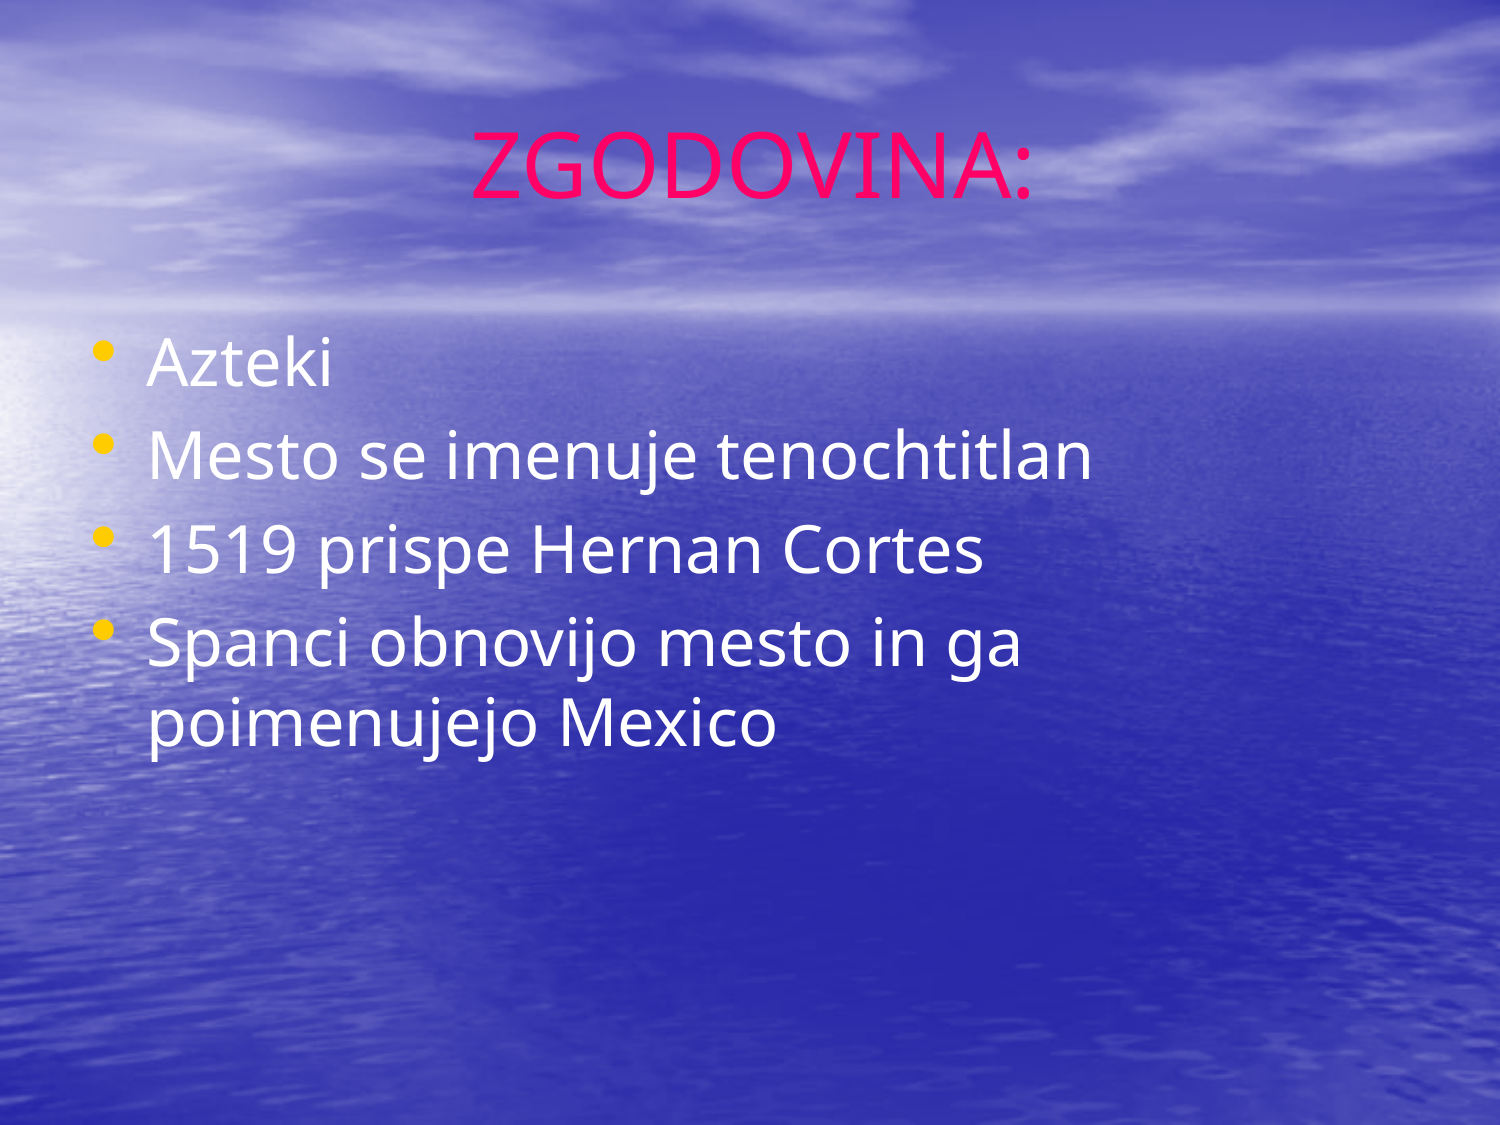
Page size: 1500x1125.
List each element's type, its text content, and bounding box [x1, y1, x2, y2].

picture [0, 0, 1500, 1125]
list Azteki Mesto se imenuje tenochtitlan 1519 prispe Hernan Cortes Spanci obnovijo mesto in ga poimenujejo Mexico [75, 312, 1425, 988]
title ZGODOVINA: [75, 47, 1425, 275]
